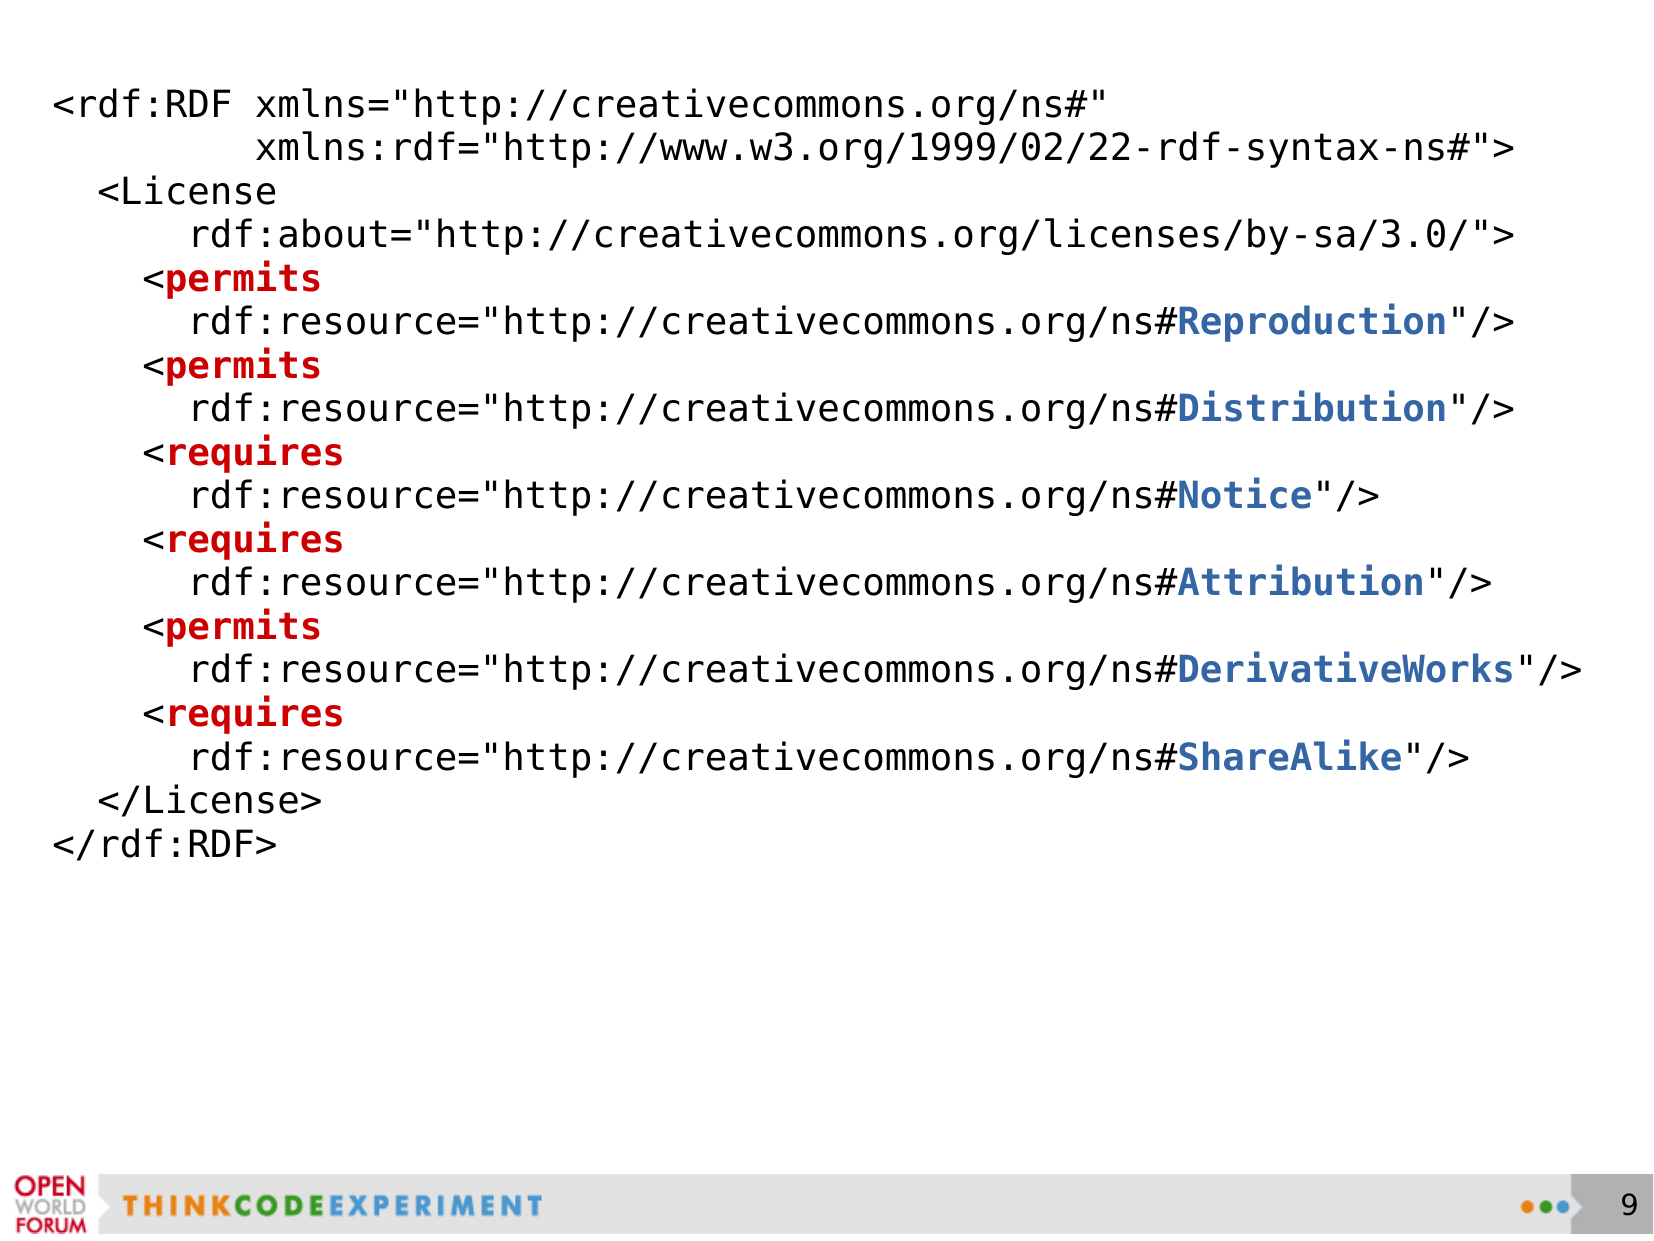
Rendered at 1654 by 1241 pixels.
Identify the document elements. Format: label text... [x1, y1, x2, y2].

text_box <rdf:RDF xmlns="http://creativecommons.org/ns#" xmlns:rdf="http://www.w3.org/1999/02/22-rdf-syntax-ns#"> <License rdf:about="http://creativecommons.org/licenses/by-sa/3.0/"> <permits rdf:resource="http://creativecommons.org/ns#Reproduction"/> <permits rdf:resource="http://creativecommons.org/ns#Distribution"/> <requires rdf:resource="http://creativecommons.org/ns#Notice"/> <requires rdf:resource="http://creativecommons.org/ns#Attribution"/> <permits rdf:resource="http://creativecommons.org/ns#DerivativeWorks"/> <requires rdf:resource="http://creativecommons.org/ns#ShareAlike"/> </License> </rdf:RDF> [37, 75, 1653, 1044]
picture [0, 1174, 1654, 1234]
